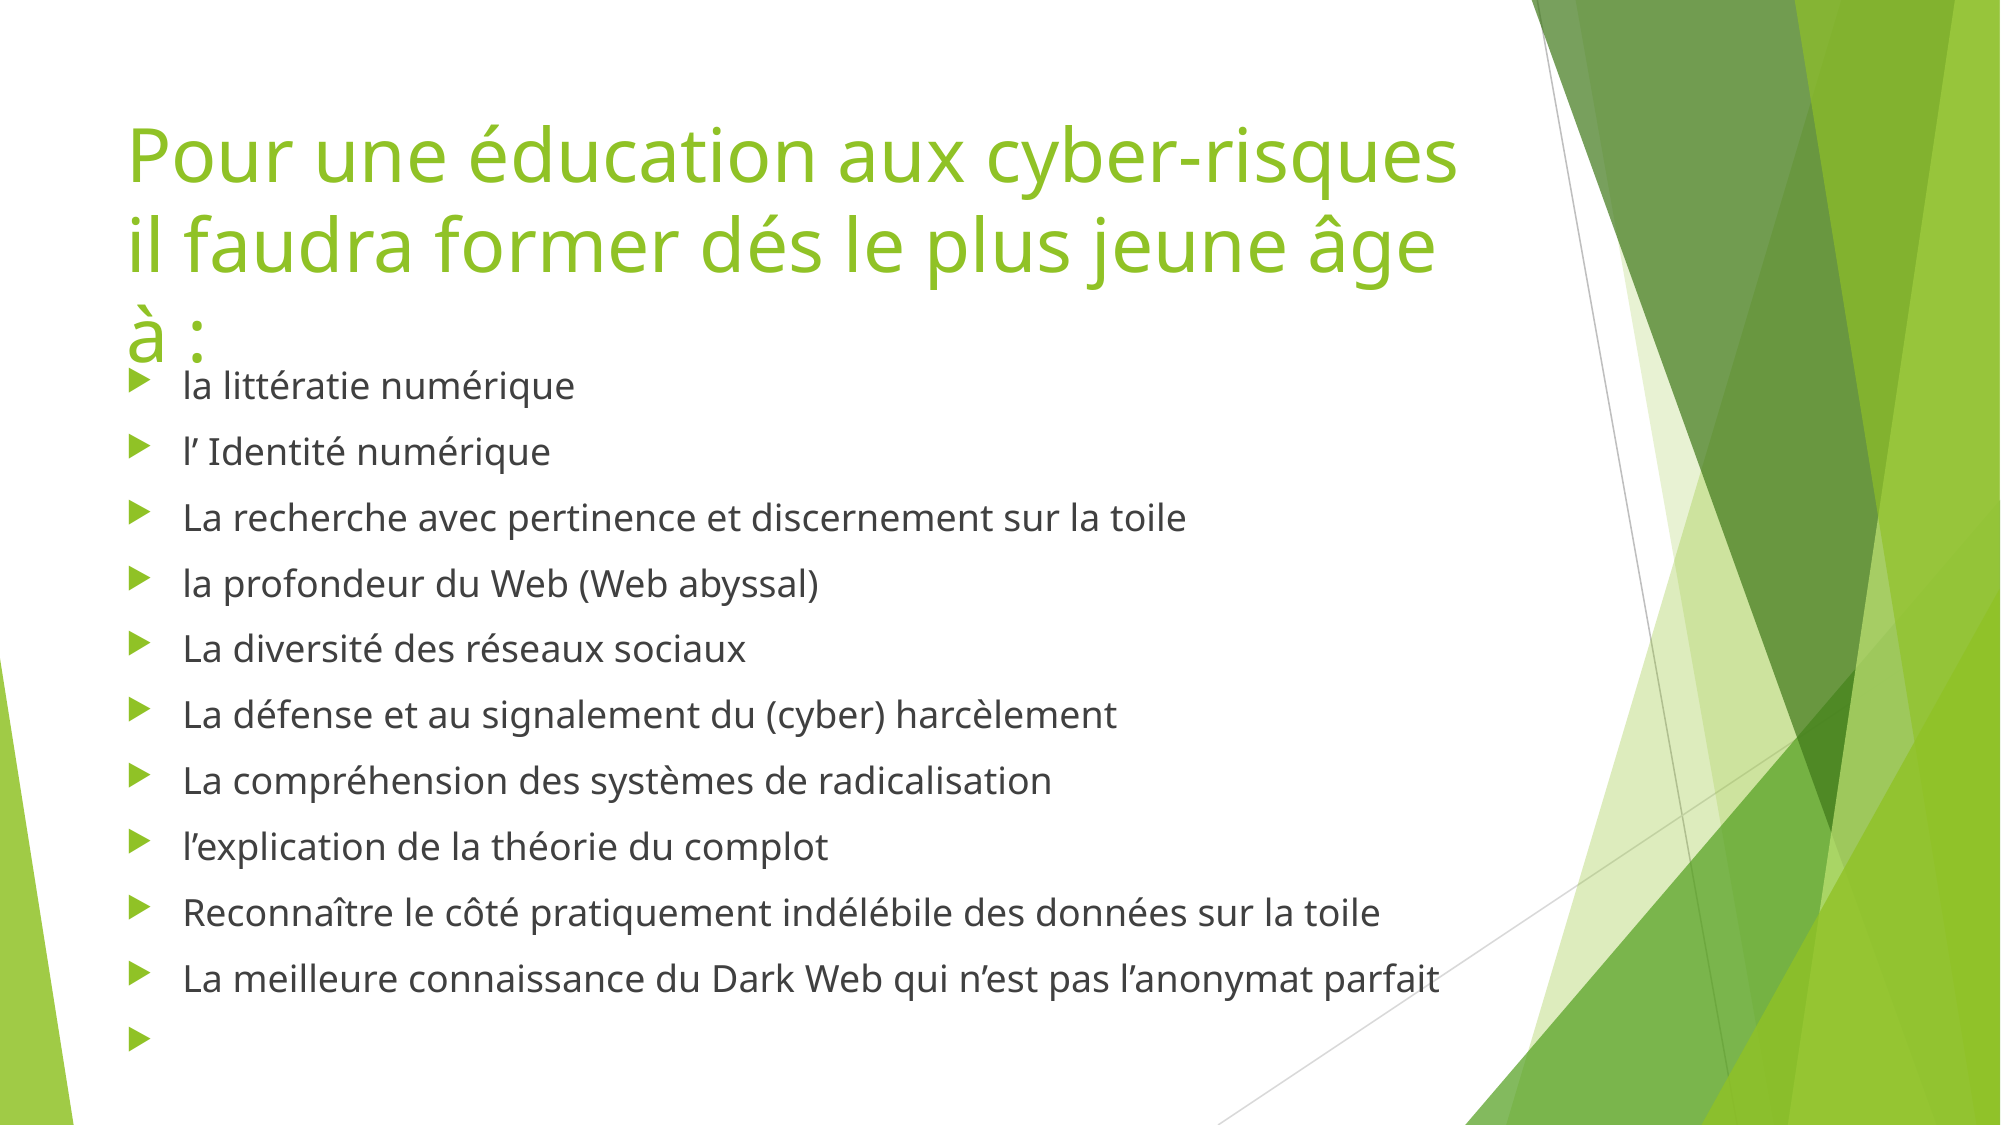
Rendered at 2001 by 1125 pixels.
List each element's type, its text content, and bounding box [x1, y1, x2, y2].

list la littératie numérique l’ Identité numérique La recherche avec pertinence et discernement sur la toile la profondeur du Web (Web abyssal) La diversité des réseaux sociaux La défense et au signalement du (cyber) harcèlement La compréhension des systèmes de radicalisation l’explication de la théorie du complot Reconnaître le côté pratiquement indélébile des données sur la toile La meilleure connaissance du Dark Web qui n’est pas l’anonymat parfait [111, 354, 1629, 1125]
title Pour une éducation aux cyber-risques il faudra former dés le plus jeune âge à : [111, 99, 1555, 354]
